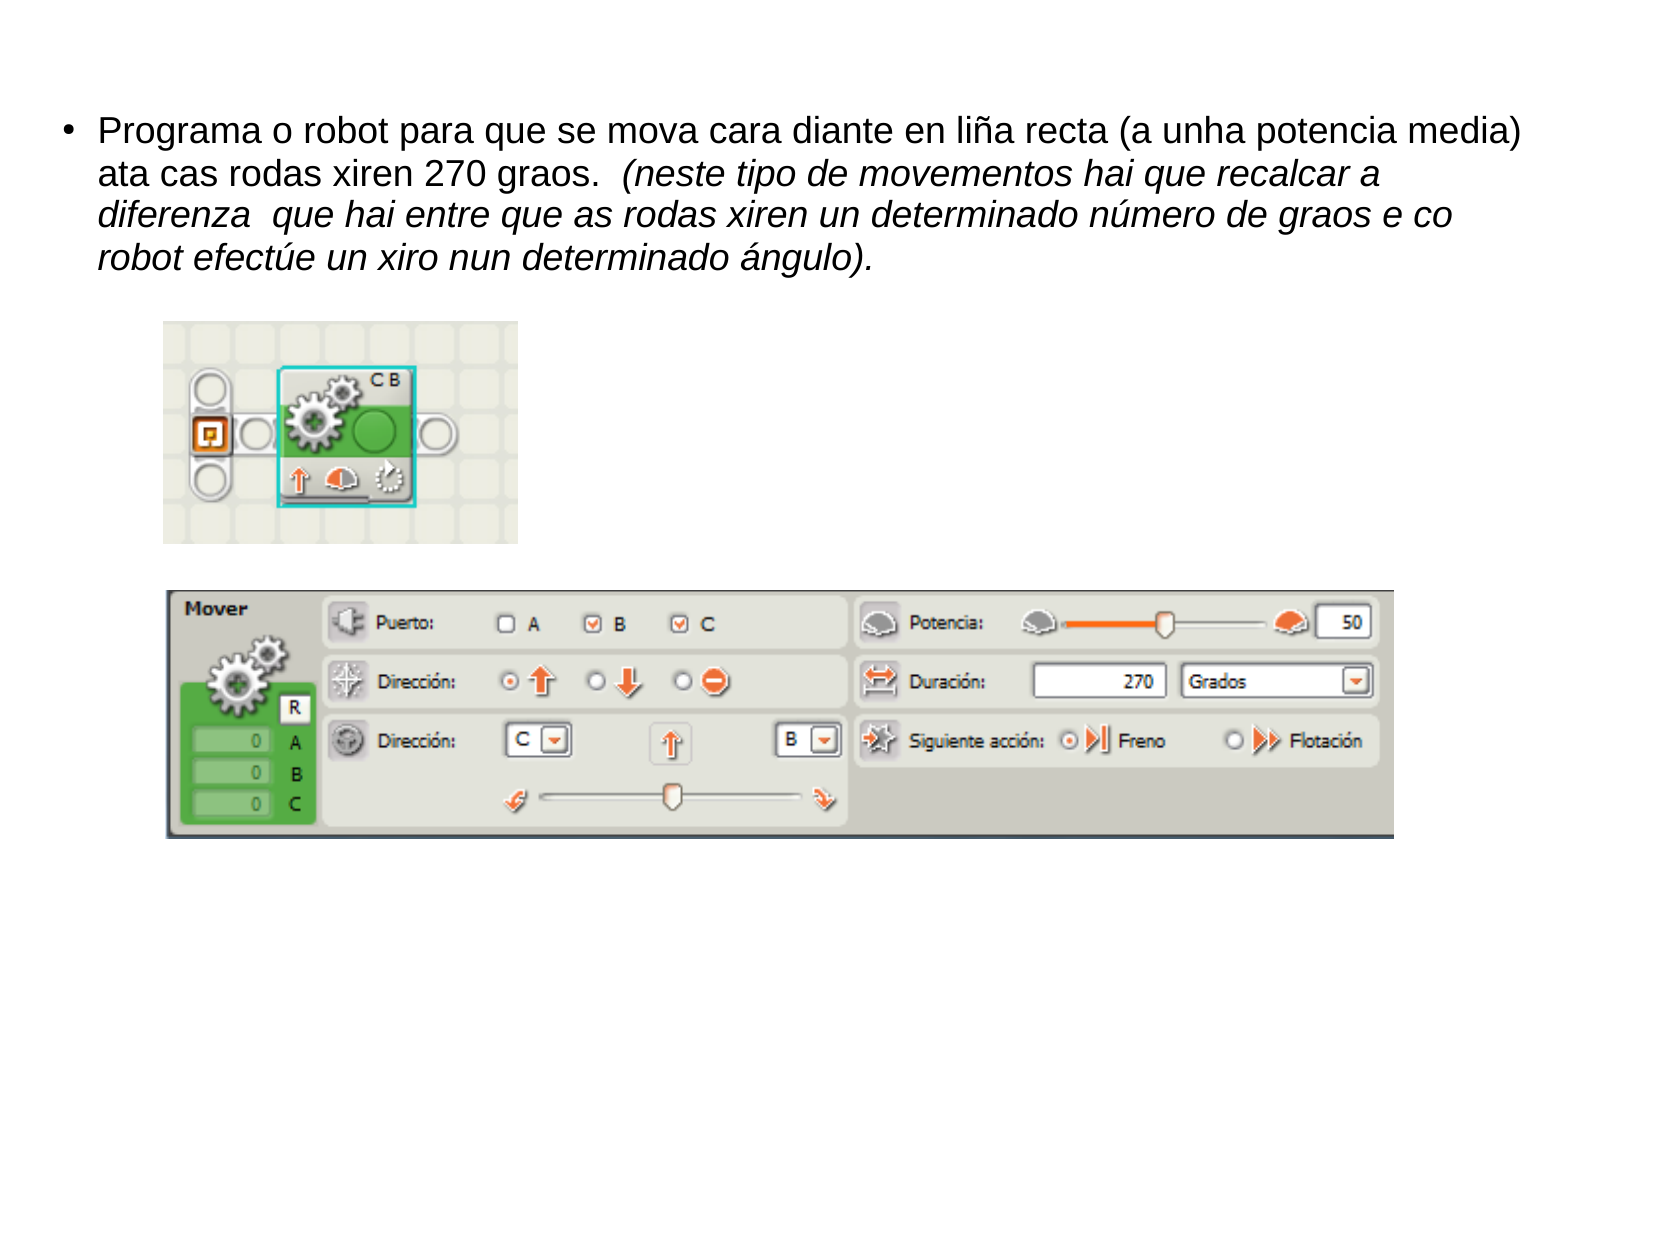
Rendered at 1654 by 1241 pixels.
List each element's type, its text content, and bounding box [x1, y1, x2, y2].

picture [165, 590, 1394, 839]
text_box Programa o robot para que se mova cara diante en liña recta (a unha potencia media) ata cas rodas xiren 270 graos. (neste tipo de movementos hai que recalcar a diferenza que hai entre que as rodas xiren un determinado número de graos e co robot efectúe un xiro nun determinado ángulo). [47, 102, 1548, 284]
picture [163, 321, 518, 544]
